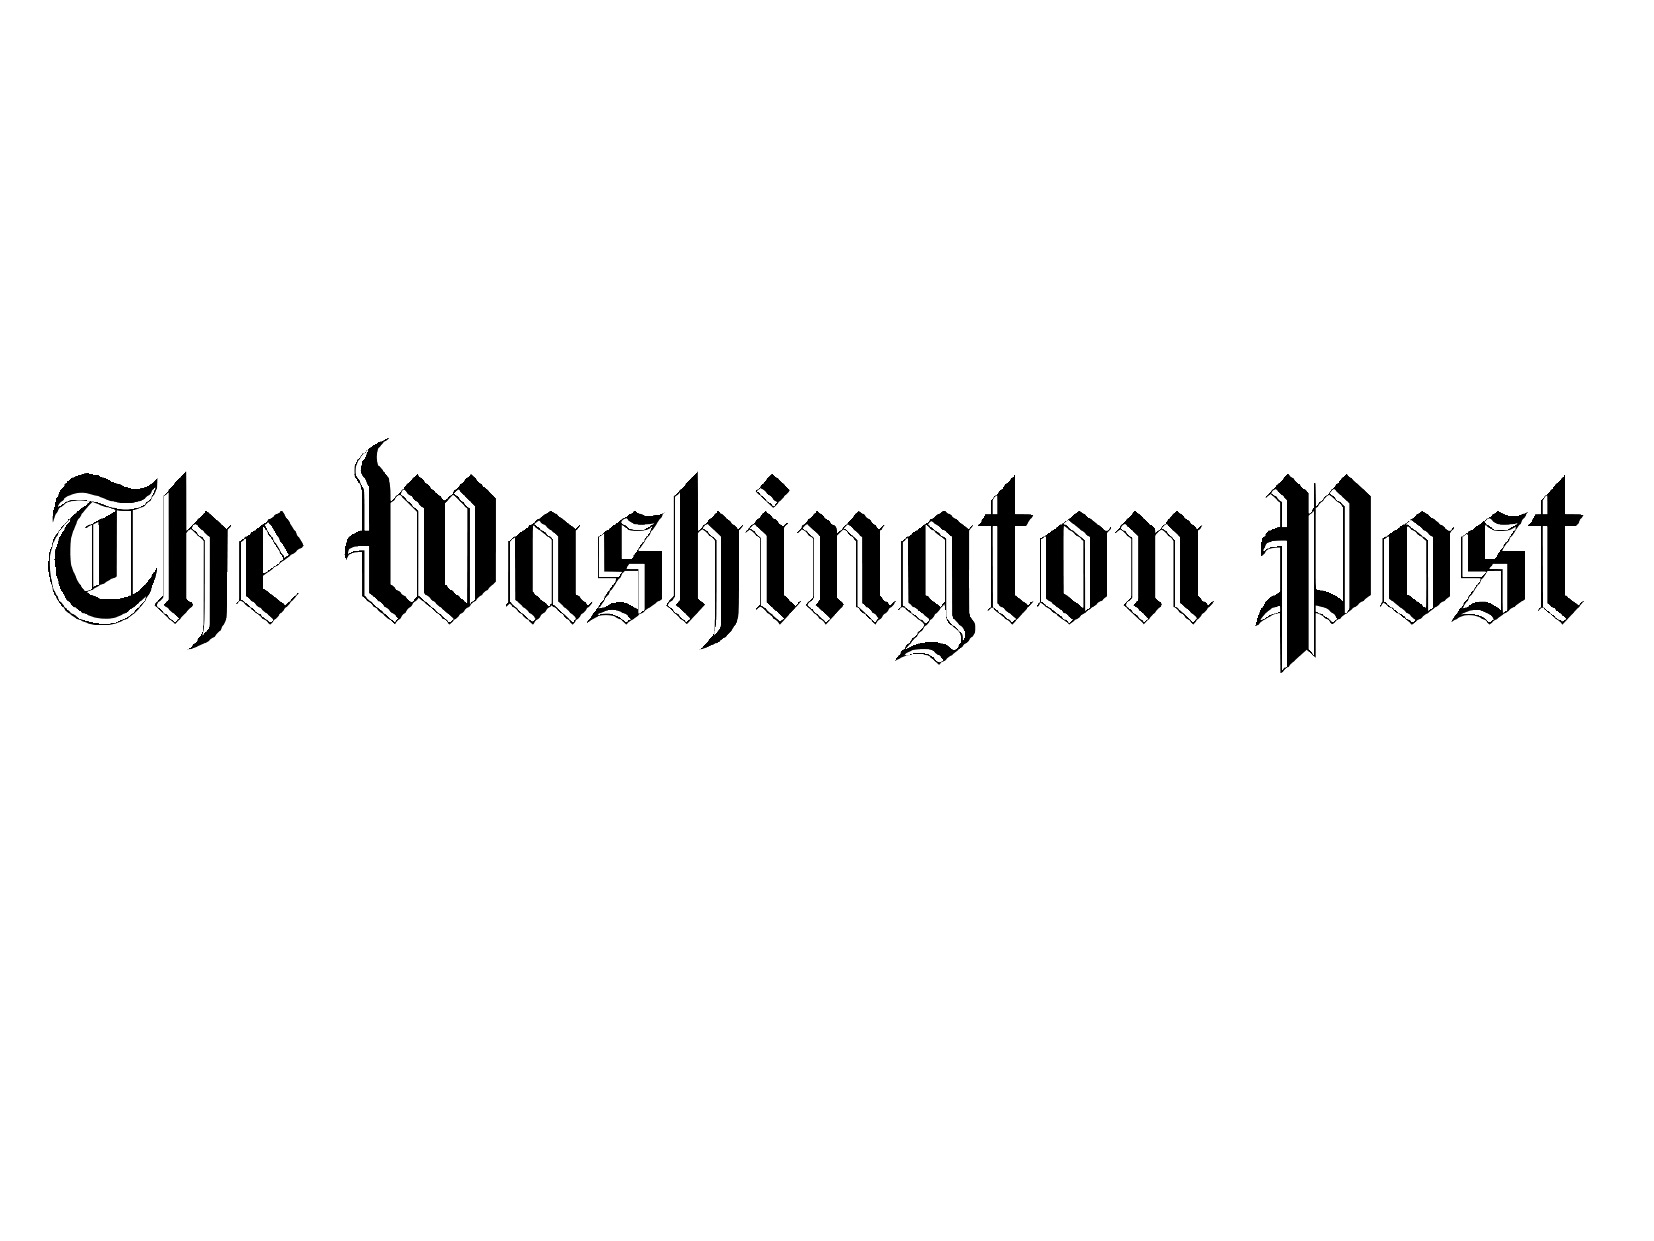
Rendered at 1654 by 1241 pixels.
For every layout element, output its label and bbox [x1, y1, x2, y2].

picture [47, 436, 1585, 673]
